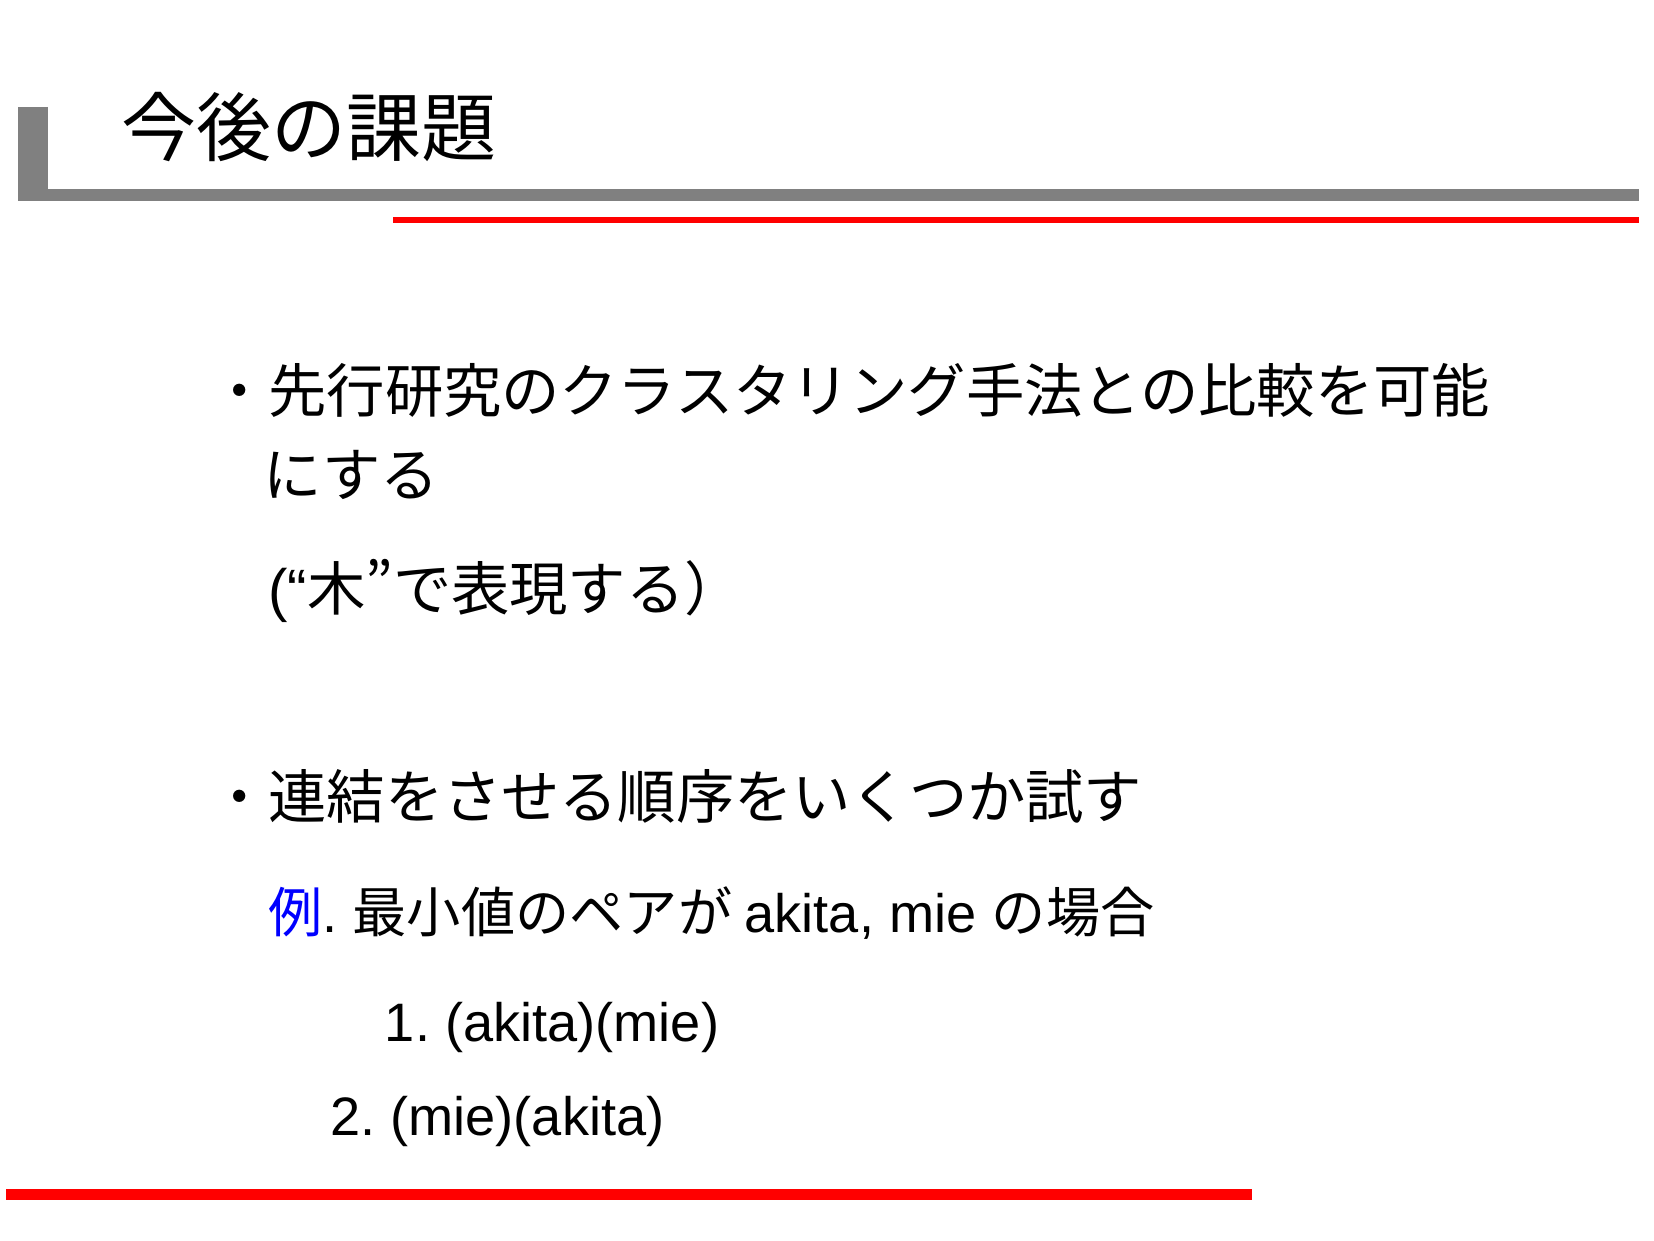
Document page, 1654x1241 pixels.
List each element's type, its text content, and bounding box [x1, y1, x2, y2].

title 今後の課題 [121, 18, 1534, 226]
list ・先行研究のクラスタリング手法との比較を可能にする (“木”で表現する） ・連結をさせる順序をいくつか試す 例. 最小値のペアが akita, mie の場合 1. (akita)(mie) 2. (mie)(akita) [121, 344, 1534, 1127]
